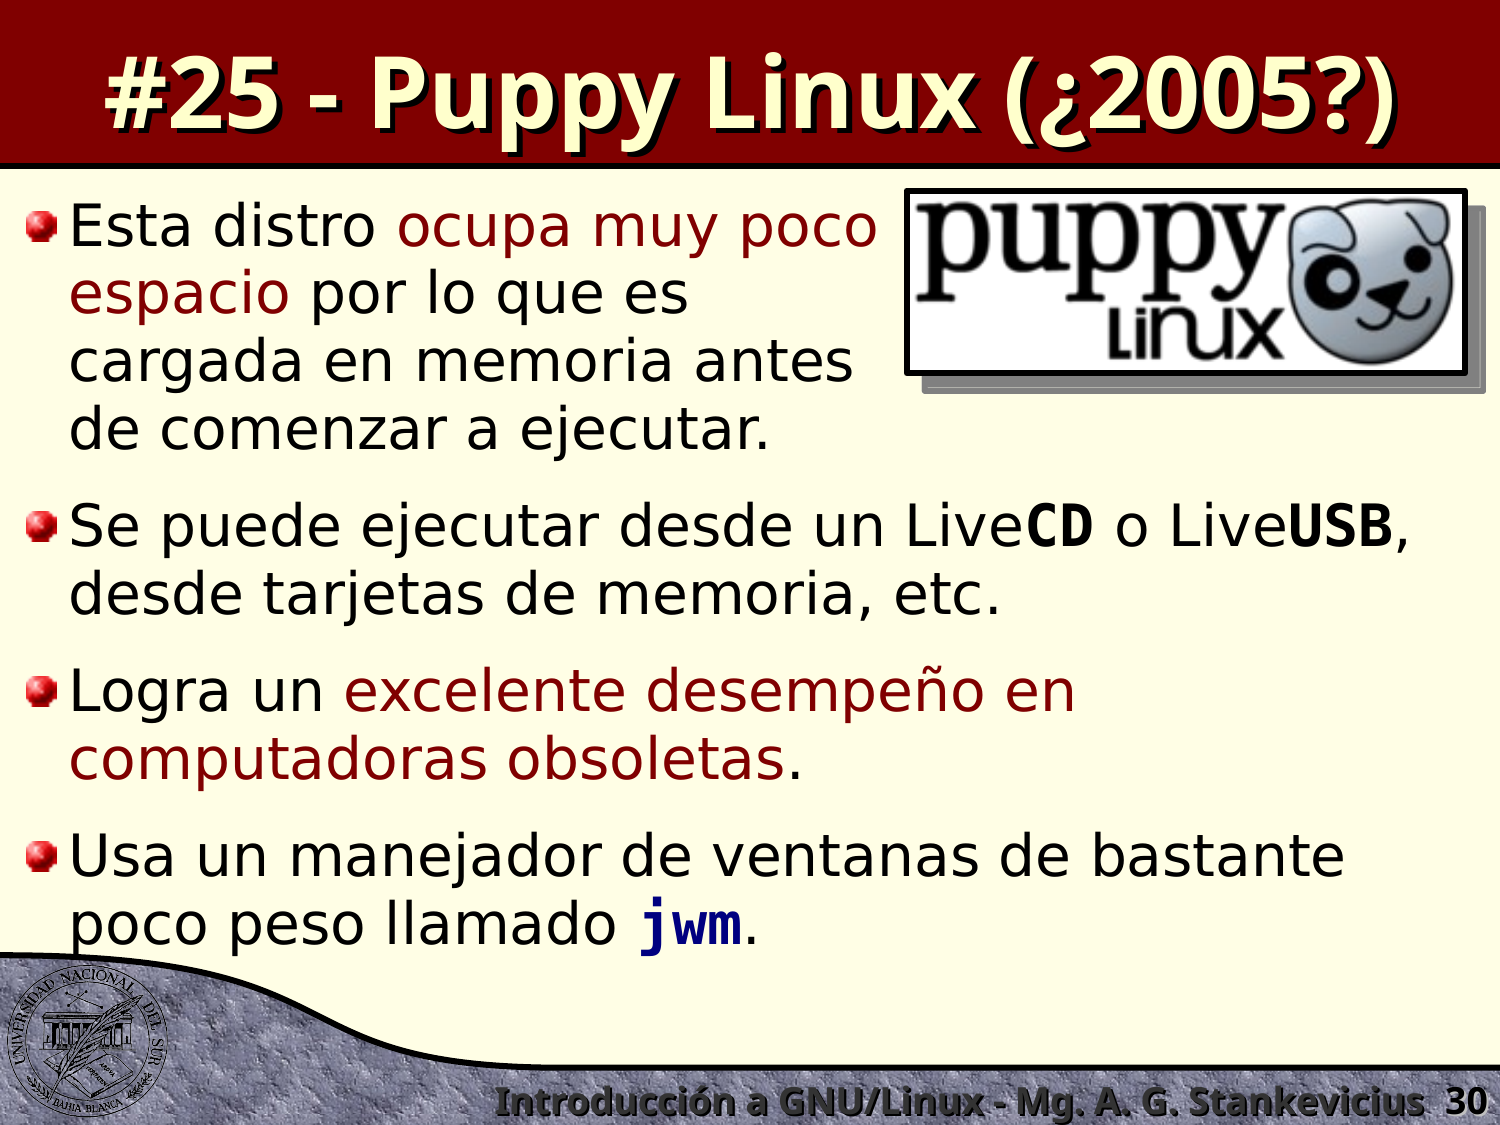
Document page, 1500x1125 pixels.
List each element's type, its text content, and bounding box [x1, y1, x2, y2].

picture [909, 193, 1462, 371]
title #25 - Puppy Linux (¿2005?) [15, 12, 1485, 153]
picture [1059, 1100, 1065, 1110]
picture [0, 956, 1500, 1125]
list Esta distro ocupa muy poco espacio por lo que es cargada en memoria antes de comenzar a ejecutar. Se puede ejecutar desde un LiveCD o LiveUSB, desde tarjetas de memoria, etc. Logra un excelente desempeño en computadoras obsoletas. Usa un manejador de ventanas de bastante poco peso llamado jwm. [11, 192, 1486, 962]
